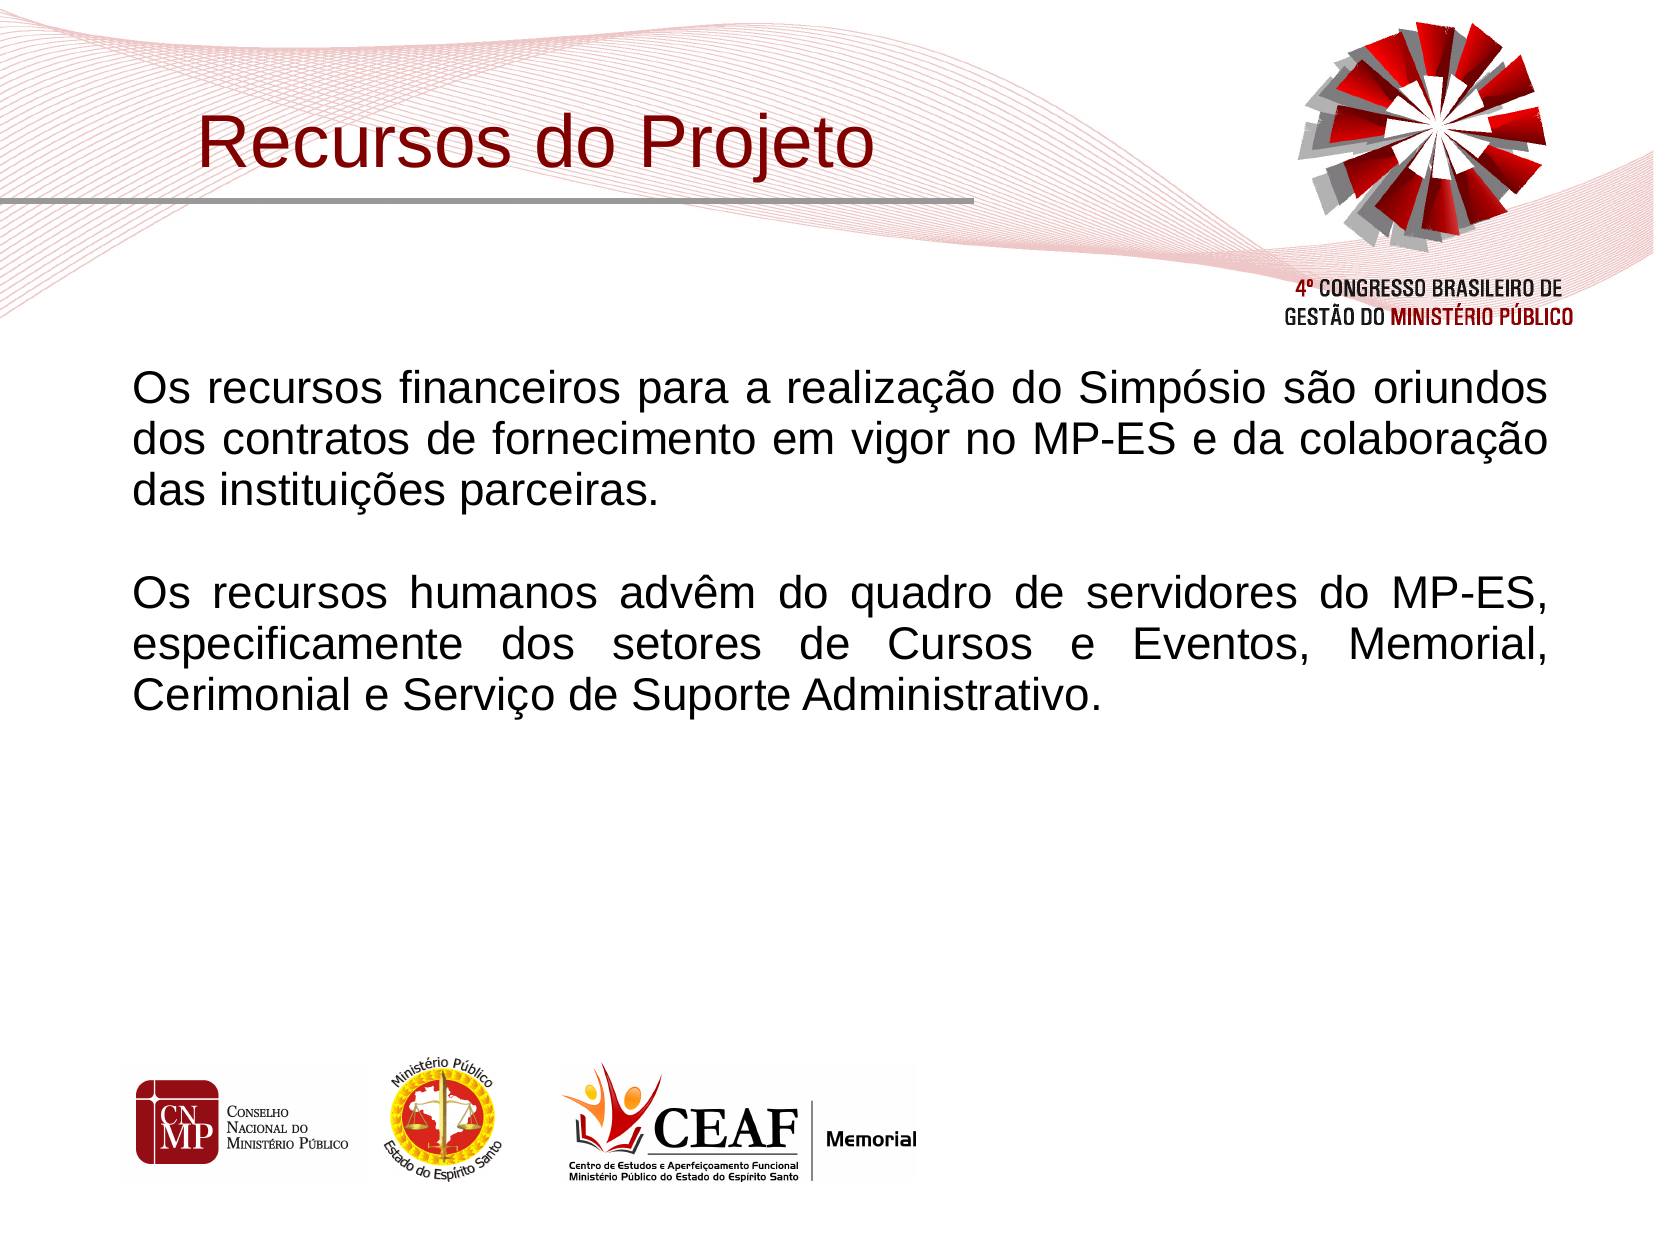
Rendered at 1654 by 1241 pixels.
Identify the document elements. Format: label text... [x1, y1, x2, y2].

picture [561, 1062, 916, 1182]
picture [118, 1062, 366, 1182]
text_box Os recursos financeiros para a realização do Simpósio são oriundos dos contratos de fornecimento em vigor no MP-ES e da colaboração das instituições parceiras. Os recursos humanos advêm do quadro de servidores do MP-ES, especificamente dos setores de Cursos e Eventos, Memorial, Cerimonial e Serviço de Suporte Administrativo. [118, 354, 1565, 867]
text_box Recursos do Projeto [47, 77, 1052, 195]
picture [0, 9, 1654, 325]
picture [383, 1057, 502, 1182]
